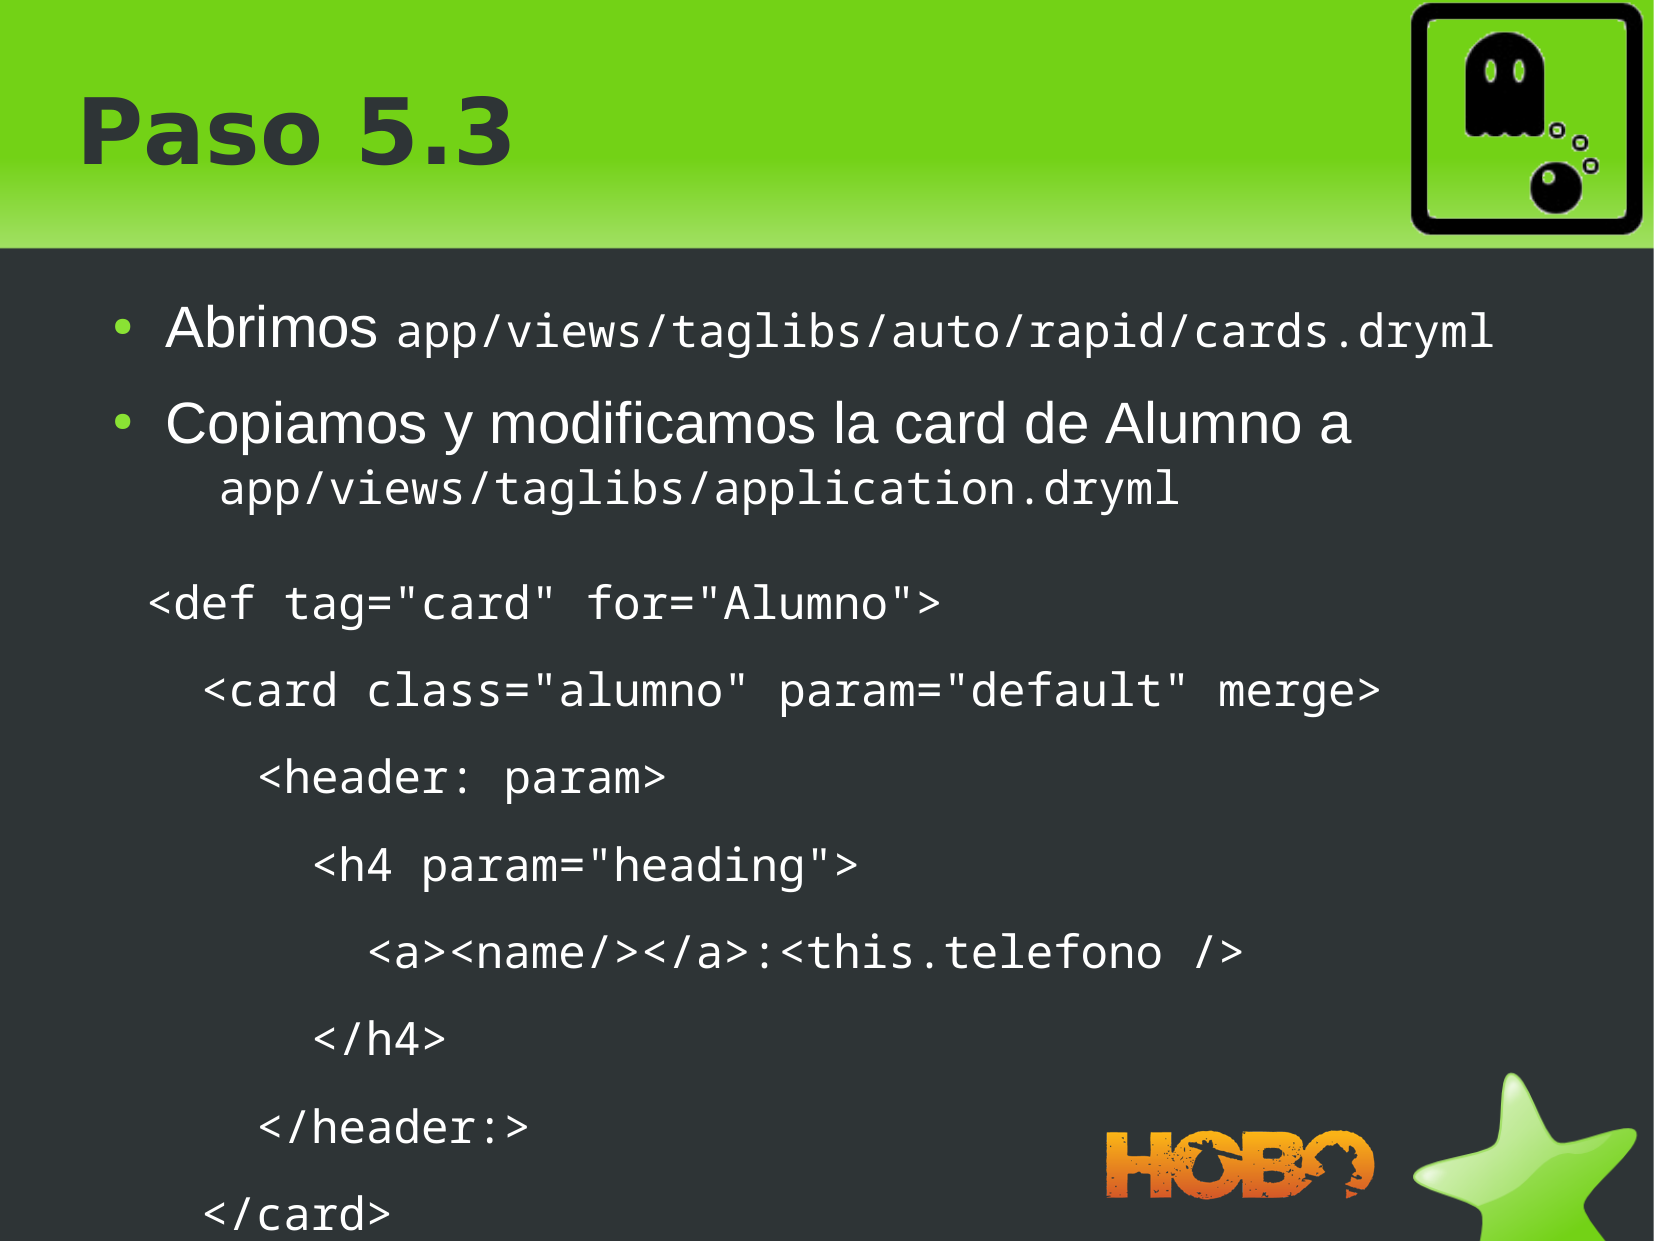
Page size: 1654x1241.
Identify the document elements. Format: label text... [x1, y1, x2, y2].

title Paso 5.3 [76, 36, 1565, 229]
picture [0, 0, 1654, 1241]
text_box <def tag="card" for="Alumno"> <card class="alumno" param="default" merge> <header: param> <h4 param="heading"> <a><name/></a>:<this.telefono /> </h4> </header:> </card> </def> [131, 562, 1536, 1188]
list Abrimos app/views/taglibs/auto/rapid/cards.dryml Copiamos y modificamos la card de Alumno a app/views/taglibs/application.dryml [76, 295, 1565, 1099]
